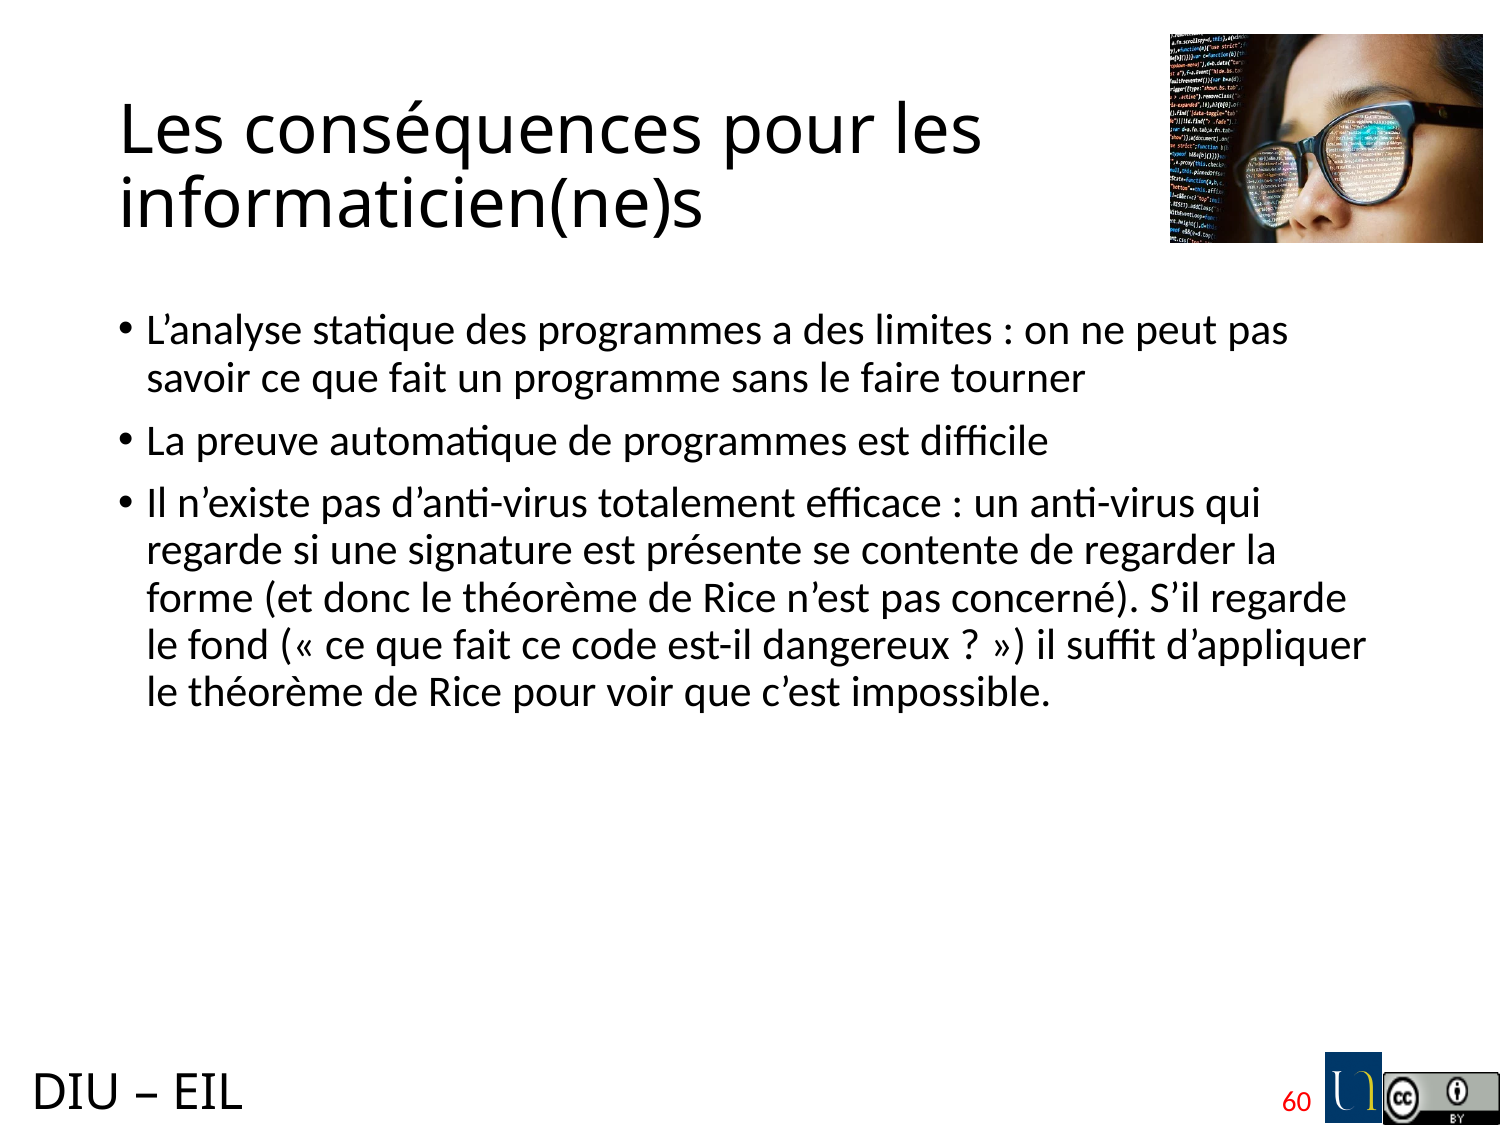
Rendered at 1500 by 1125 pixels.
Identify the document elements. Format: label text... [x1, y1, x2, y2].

picture [1170, 34, 1483, 243]
slide_number <numéro> [1240, 1070, 1327, 1125]
list L’analyse statique des programmes a des limites : on ne peut pas savoir ce que fait un programme sans le faire tourner La preuve automatique de programmes est difficile Il n’existe pas d’anti-virus totalement efficace : un anti-virus qui regarde si une signature est présente se contente de regarder la forme (et donc le théorème de Rice n’est pas concerné). S’il regarde le fond (« ce que fait ce code est-il dangereux ? ») il suffit d’appliquer le théorème de Rice pour voir que c’est impossible. [103, 299, 1397, 1014]
title Les conséquences pour les informaticien(ne)s [103, 59, 1213, 278]
picture [1383, 1072, 1500, 1125]
picture [1325, 1052, 1382, 1123]
